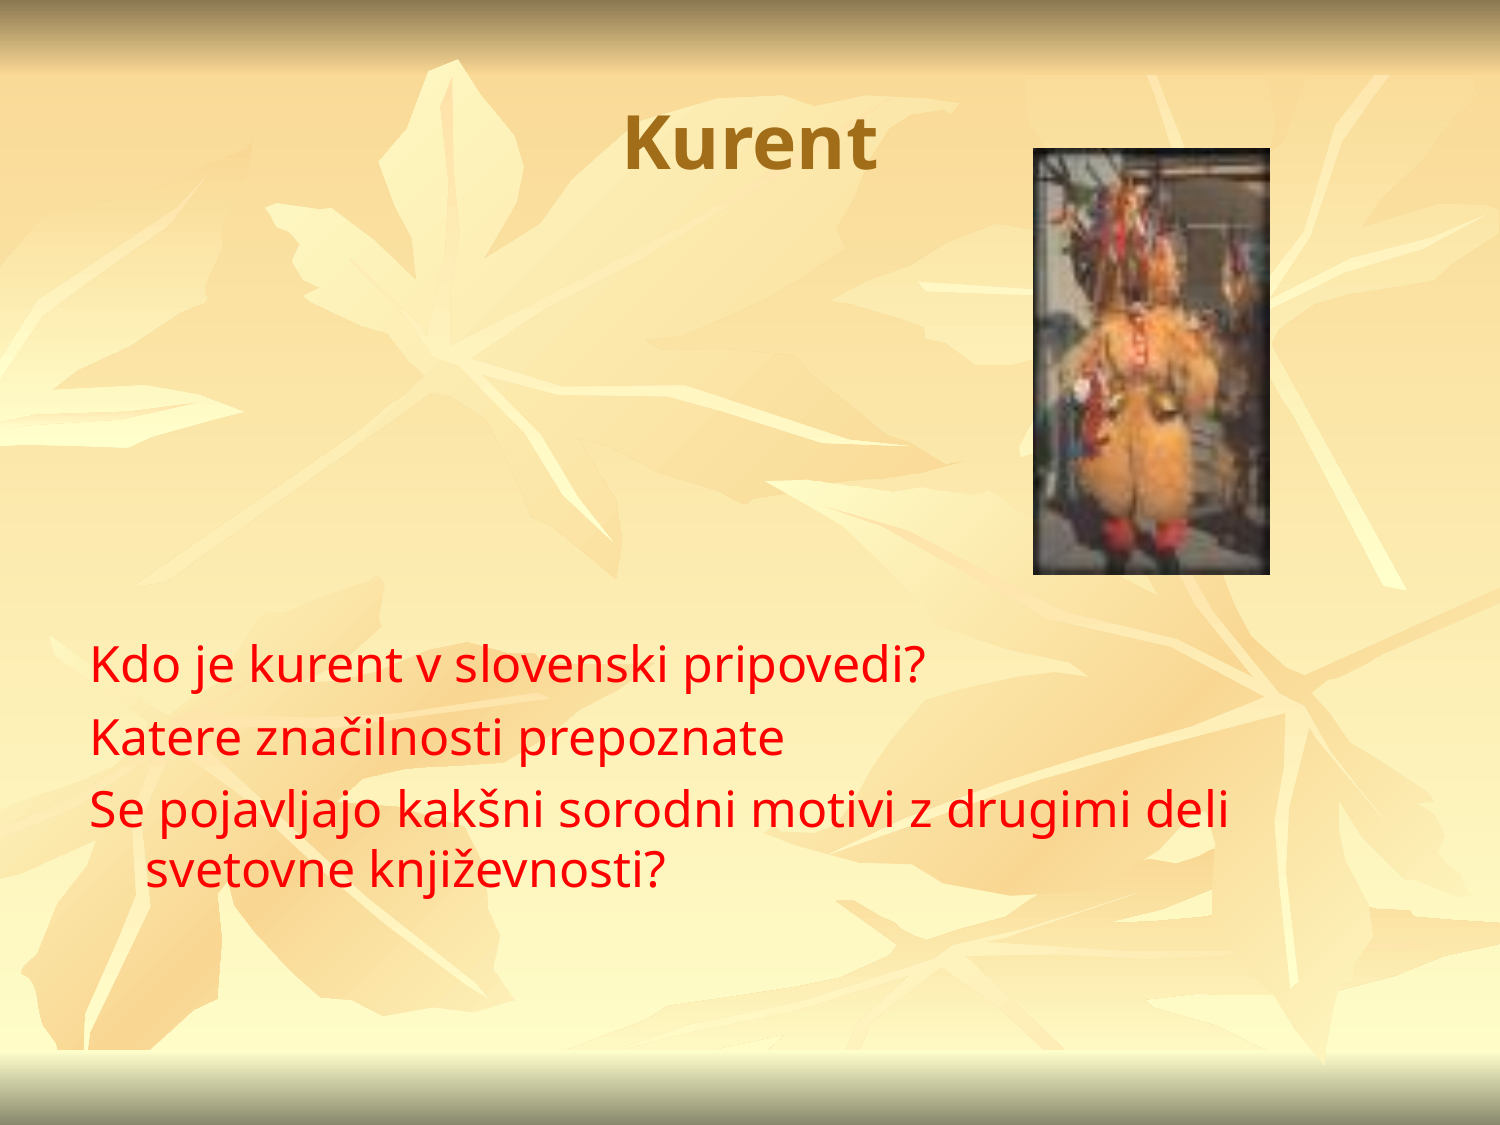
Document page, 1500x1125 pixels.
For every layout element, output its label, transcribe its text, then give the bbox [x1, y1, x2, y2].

list Kdo je kurent v slovenski pripovedi? Katere značilnosti prepoznate Se pojavljajo kakšni sorodni motivi z drugimi deli svetovne književnosti? [75, 262, 1425, 978]
title Kurent [75, 37, 1425, 241]
picture [1033, 148, 1270, 575]
